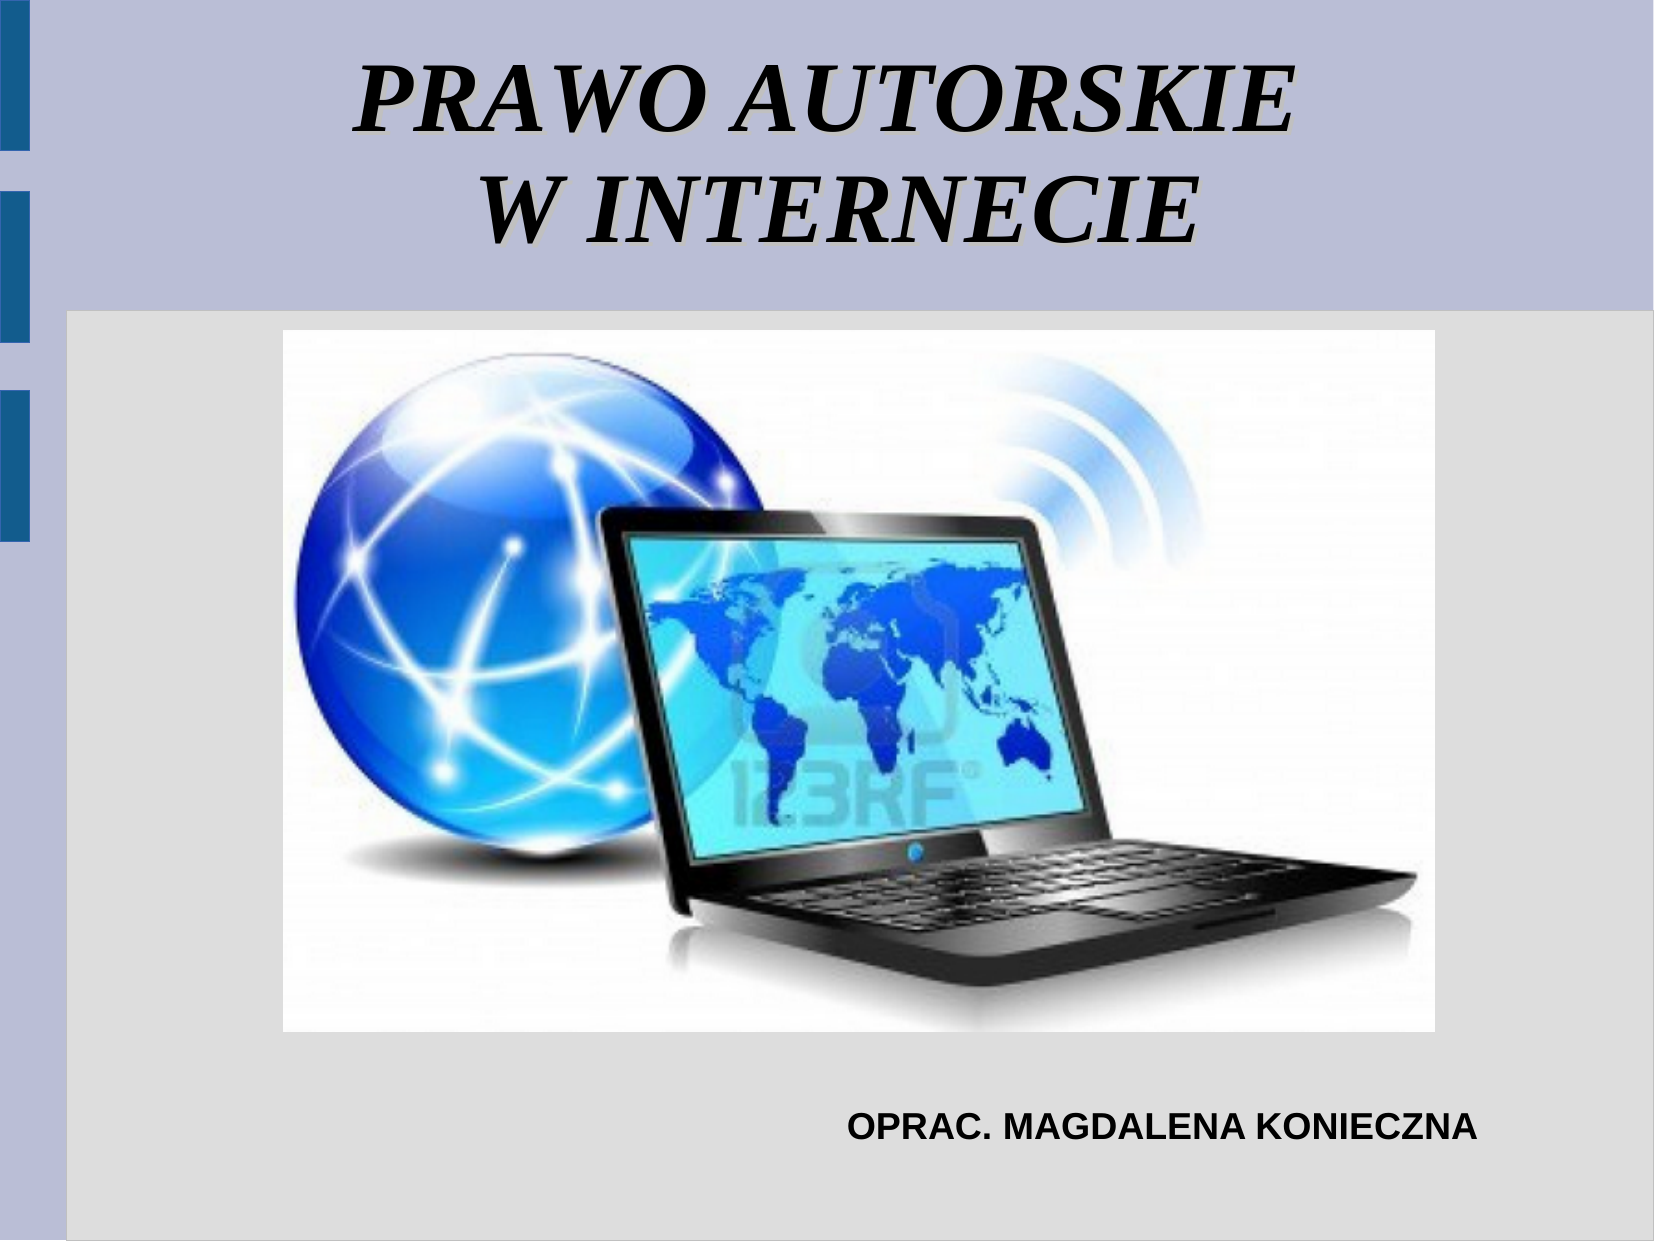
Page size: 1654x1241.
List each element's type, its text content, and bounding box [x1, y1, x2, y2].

title PRAWO AUTORSKIE W INTERNECIE [82, 42, 1571, 264]
text_box OPRAC. MAGDALENA KONIECZNA [824, 1098, 1491, 1170]
picture [283, 330, 1435, 1032]
